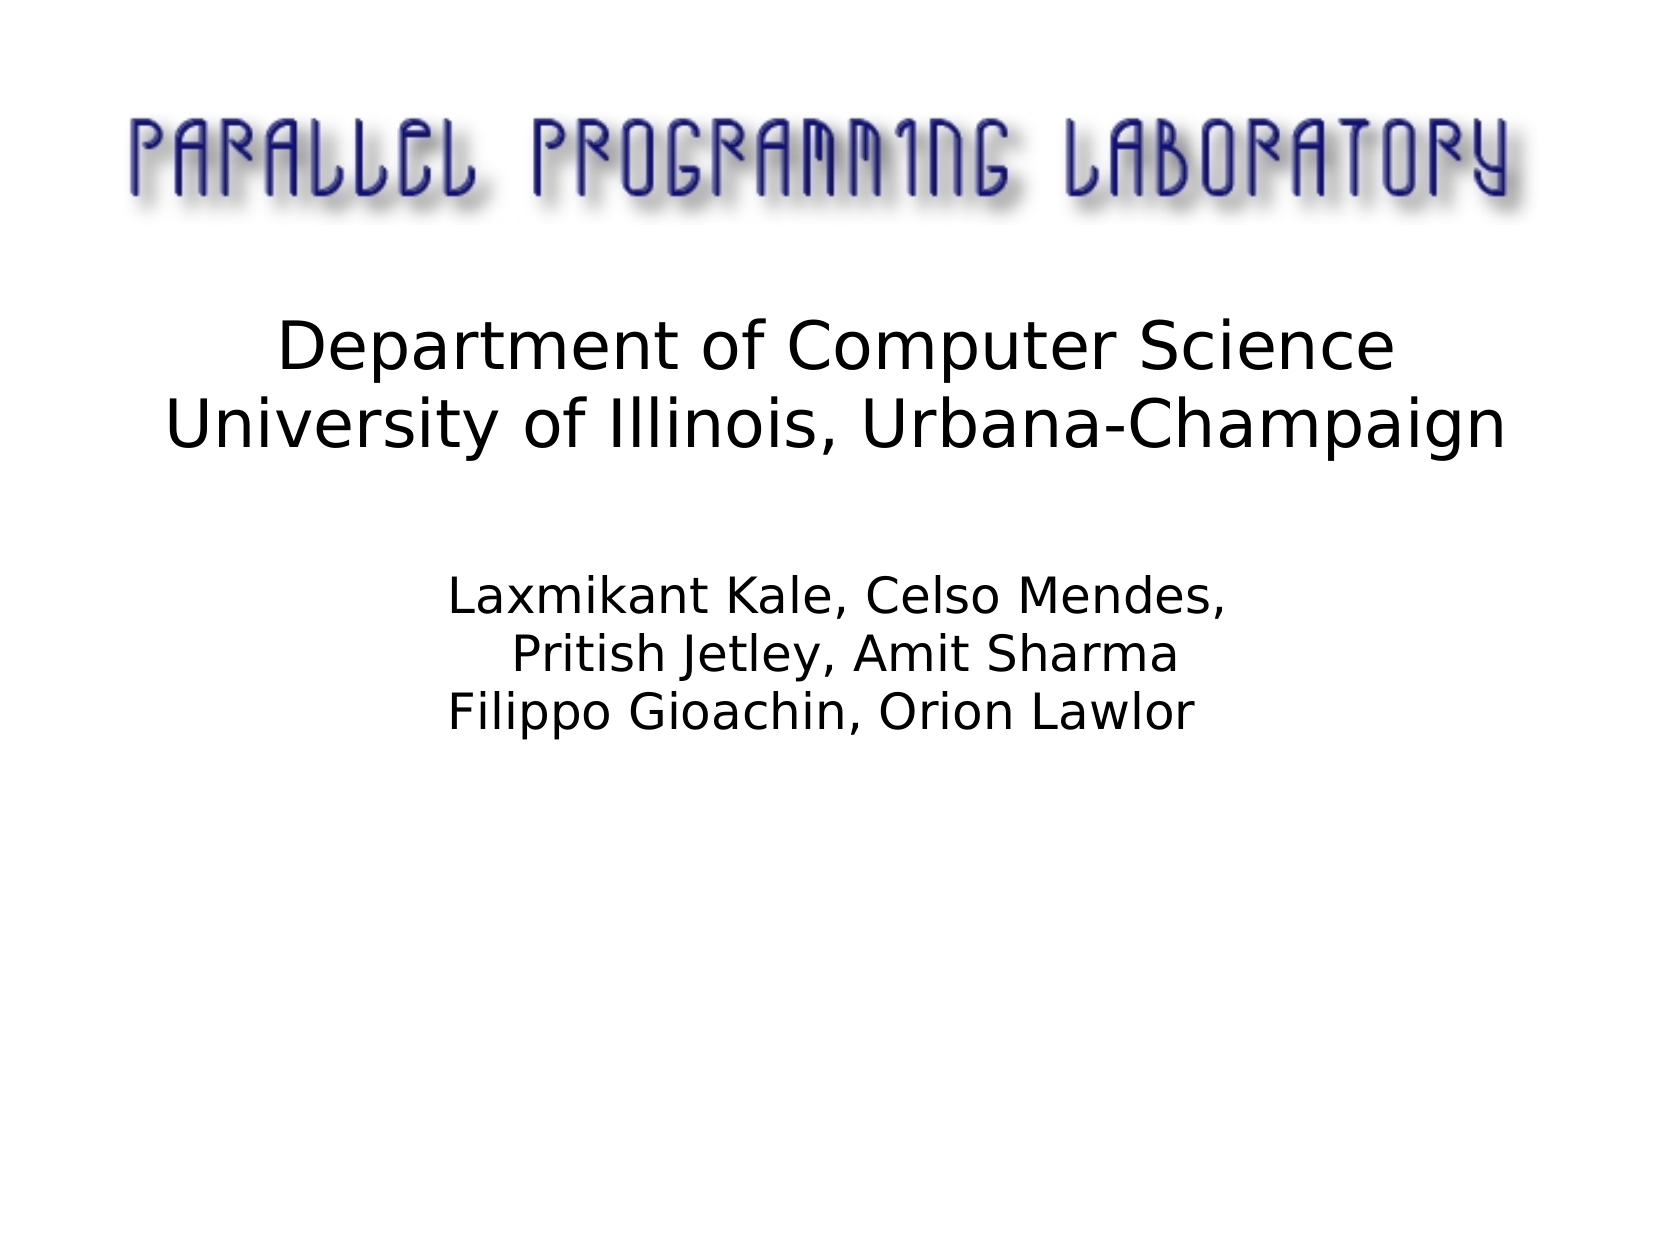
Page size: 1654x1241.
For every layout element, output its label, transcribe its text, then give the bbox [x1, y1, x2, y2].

text_box Department of Computer Science University of Illinois, Urbana-Champaign [150, 300, 1525, 471]
text_box Laxmikant Kale, Celso Mendes, Pritish Jetley, Amit Sharma Filippo Gioachin, Orion Lawlor [432, 559, 1242, 750]
picture [124, 112, 1538, 226]
